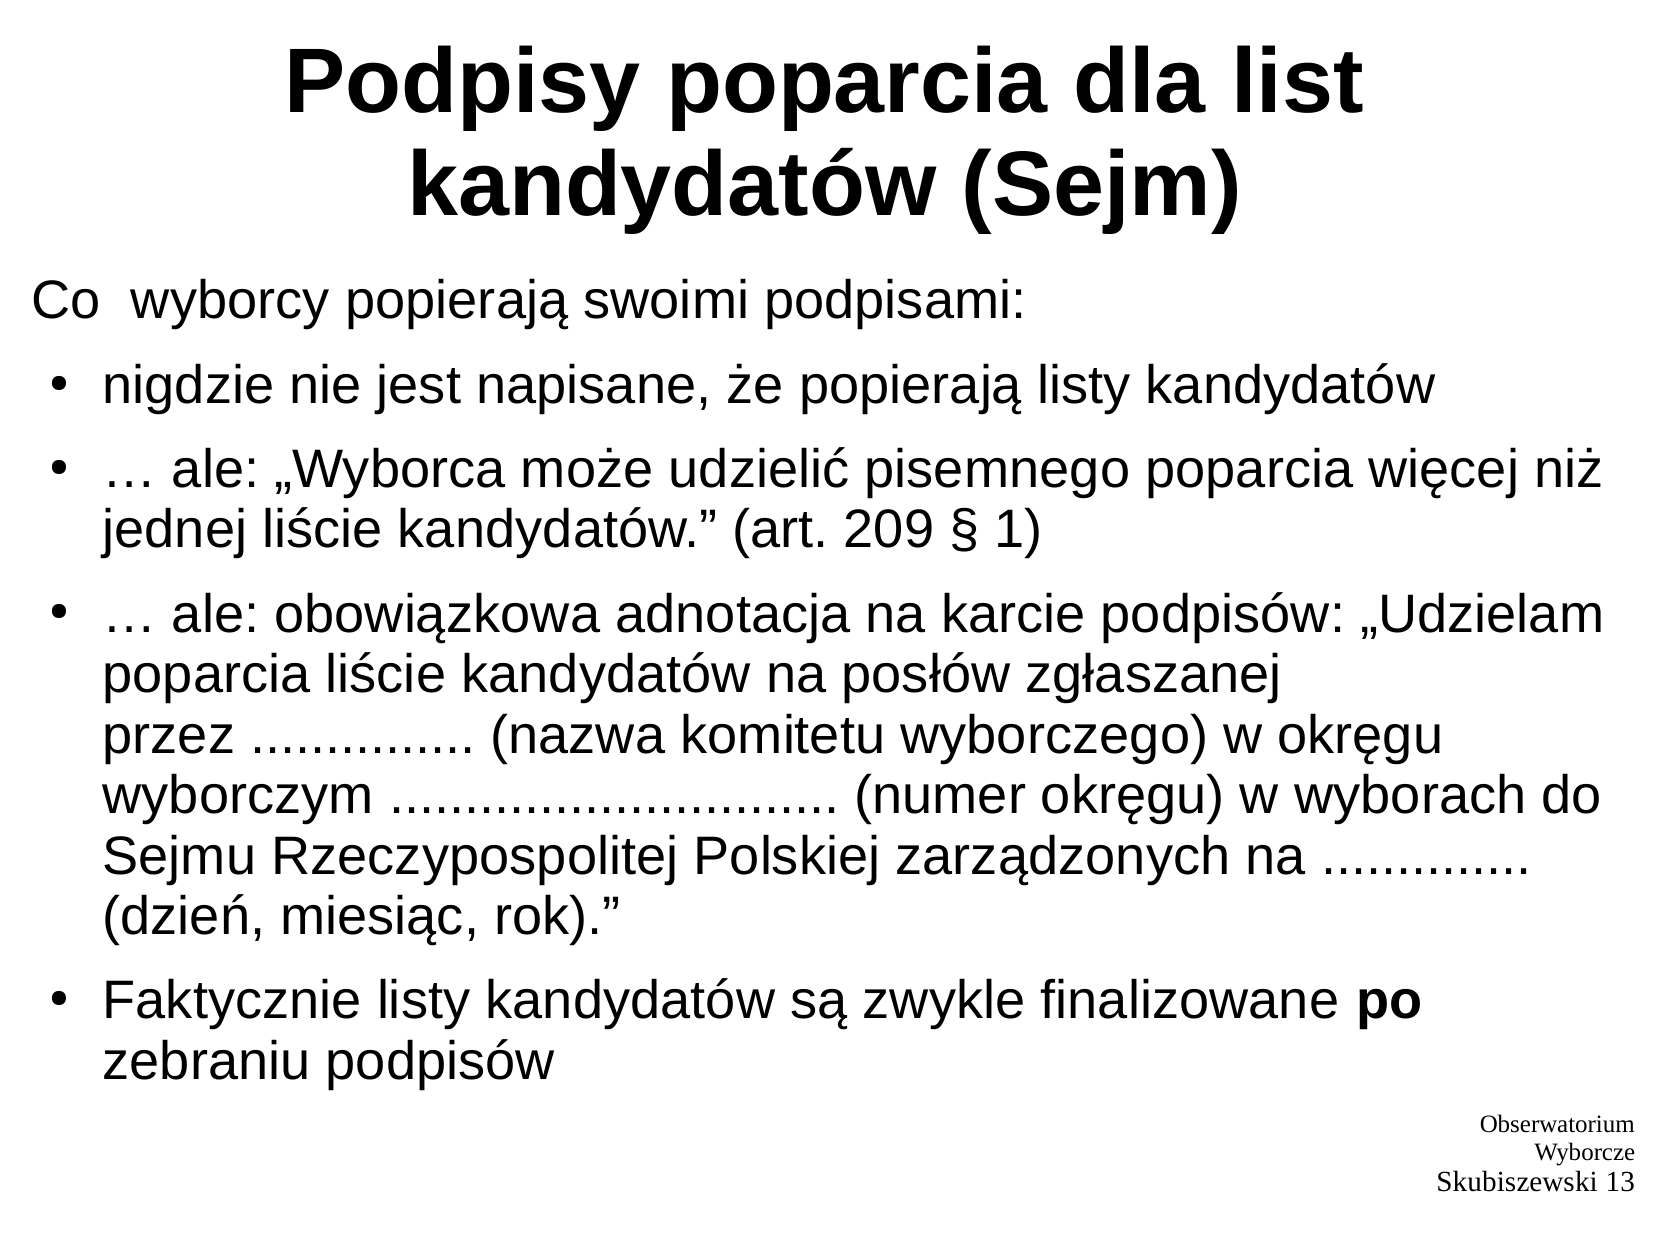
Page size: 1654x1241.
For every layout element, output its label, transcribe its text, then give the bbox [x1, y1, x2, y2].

list Co wyborcy popierają swoimi podpisami: nigdzie nie jest napisane, że popierają listy kandydatów … ale: „Wyborca może udzielić pisemnego poparcia więcej niż jednej liście kandydatów.” (art. 209 § 1) … ale: obowiązkowa adnotacja na karcie podpisów: „Udzielam poparcia liście kandydatów na posłów zgłaszanej przez ............... (nazwa komitetu wyborczego) w okręgu wyborczym .............................. (numer okręgu) w wyborach do Sejmu Rzeczypospolitej Polskiej zarządzonych na .............. (dzień, miesiąc, rok).” Faktycznie listy kandydatów są zwykle finalizowane po zebraniu podpisów [31, 270, 1622, 1231]
title Podpisy poparcia dla list kandydatów (Sejm) [15, 30, 1636, 286]
